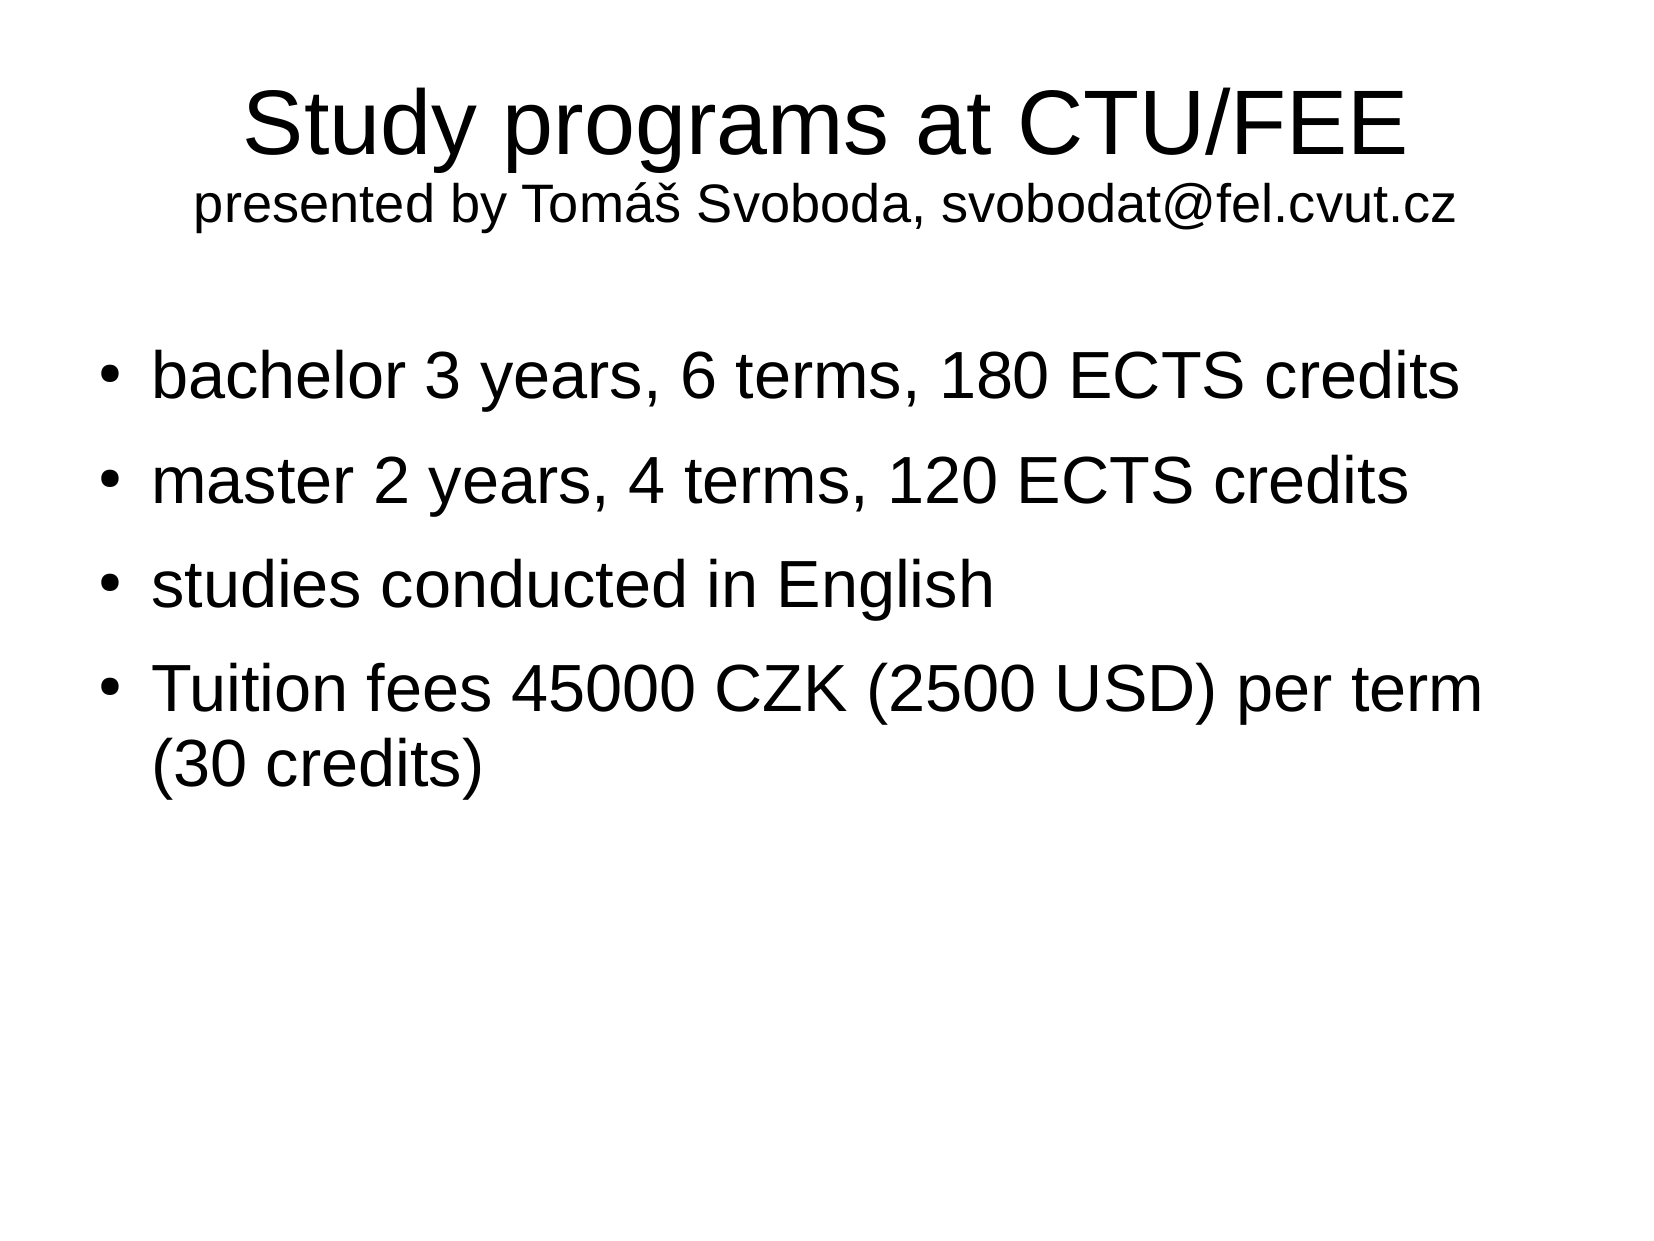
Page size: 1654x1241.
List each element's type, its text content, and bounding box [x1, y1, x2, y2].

list bachelor 3 years, 6 terms, 180 ECTS credits master 2 years, 4 terms, 120 ECTS credits studies conducted in English Tuition fees 45000 CZK (2500 USD) per term (30 credits) [80, 338, 1569, 1143]
title Study programs at CTU/FEE presented by Tomáš Svoboda, svobodat@fel.cvut.cz [82, 56, 1571, 250]
